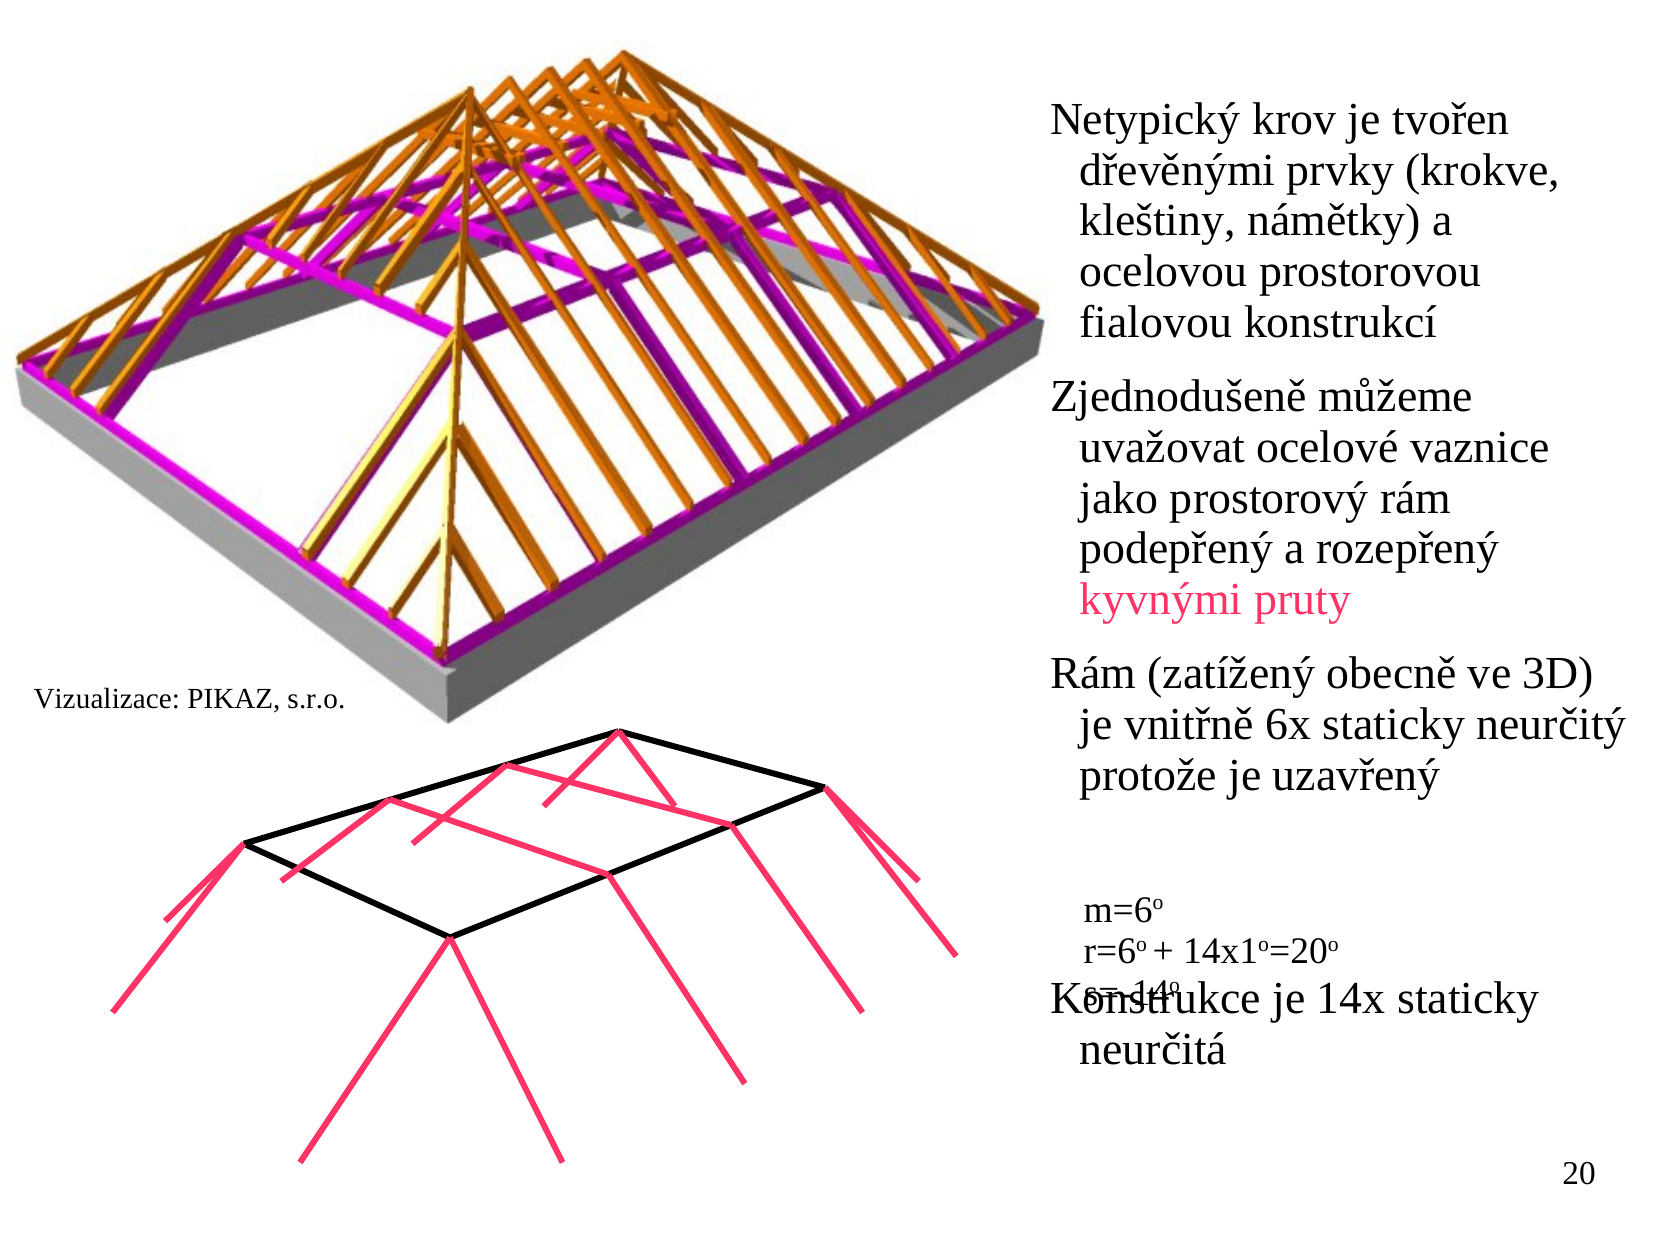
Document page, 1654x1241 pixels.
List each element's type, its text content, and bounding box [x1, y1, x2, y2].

text_box Vizualizace: PIKAZ, s.r.o. [18, 675, 394, 726]
picture [629, 738, 643, 742]
picture [614, 737, 622, 742]
text_box m=6o r=6o + 14x1o=20o s=-14o [1068, 881, 1407, 1033]
list Netypický krov je tvořen dřevěnými prvky (krokve, kleštiny, námětky) a ocelovou prostorovou fialovou konstrukcí Zjednodušeně můžeme uvažovat ocelové vaznice jako prostorový rám podepřený a rozepřený kyvnými pruty Rám (zatížený obecně ve 3D) je vnitřně 6x staticky neurčitý protože je uzavřený Konstrukce je 14x staticky neurčitá [1050, 93, 1632, 1156]
picture [0, 41, 1051, 742]
